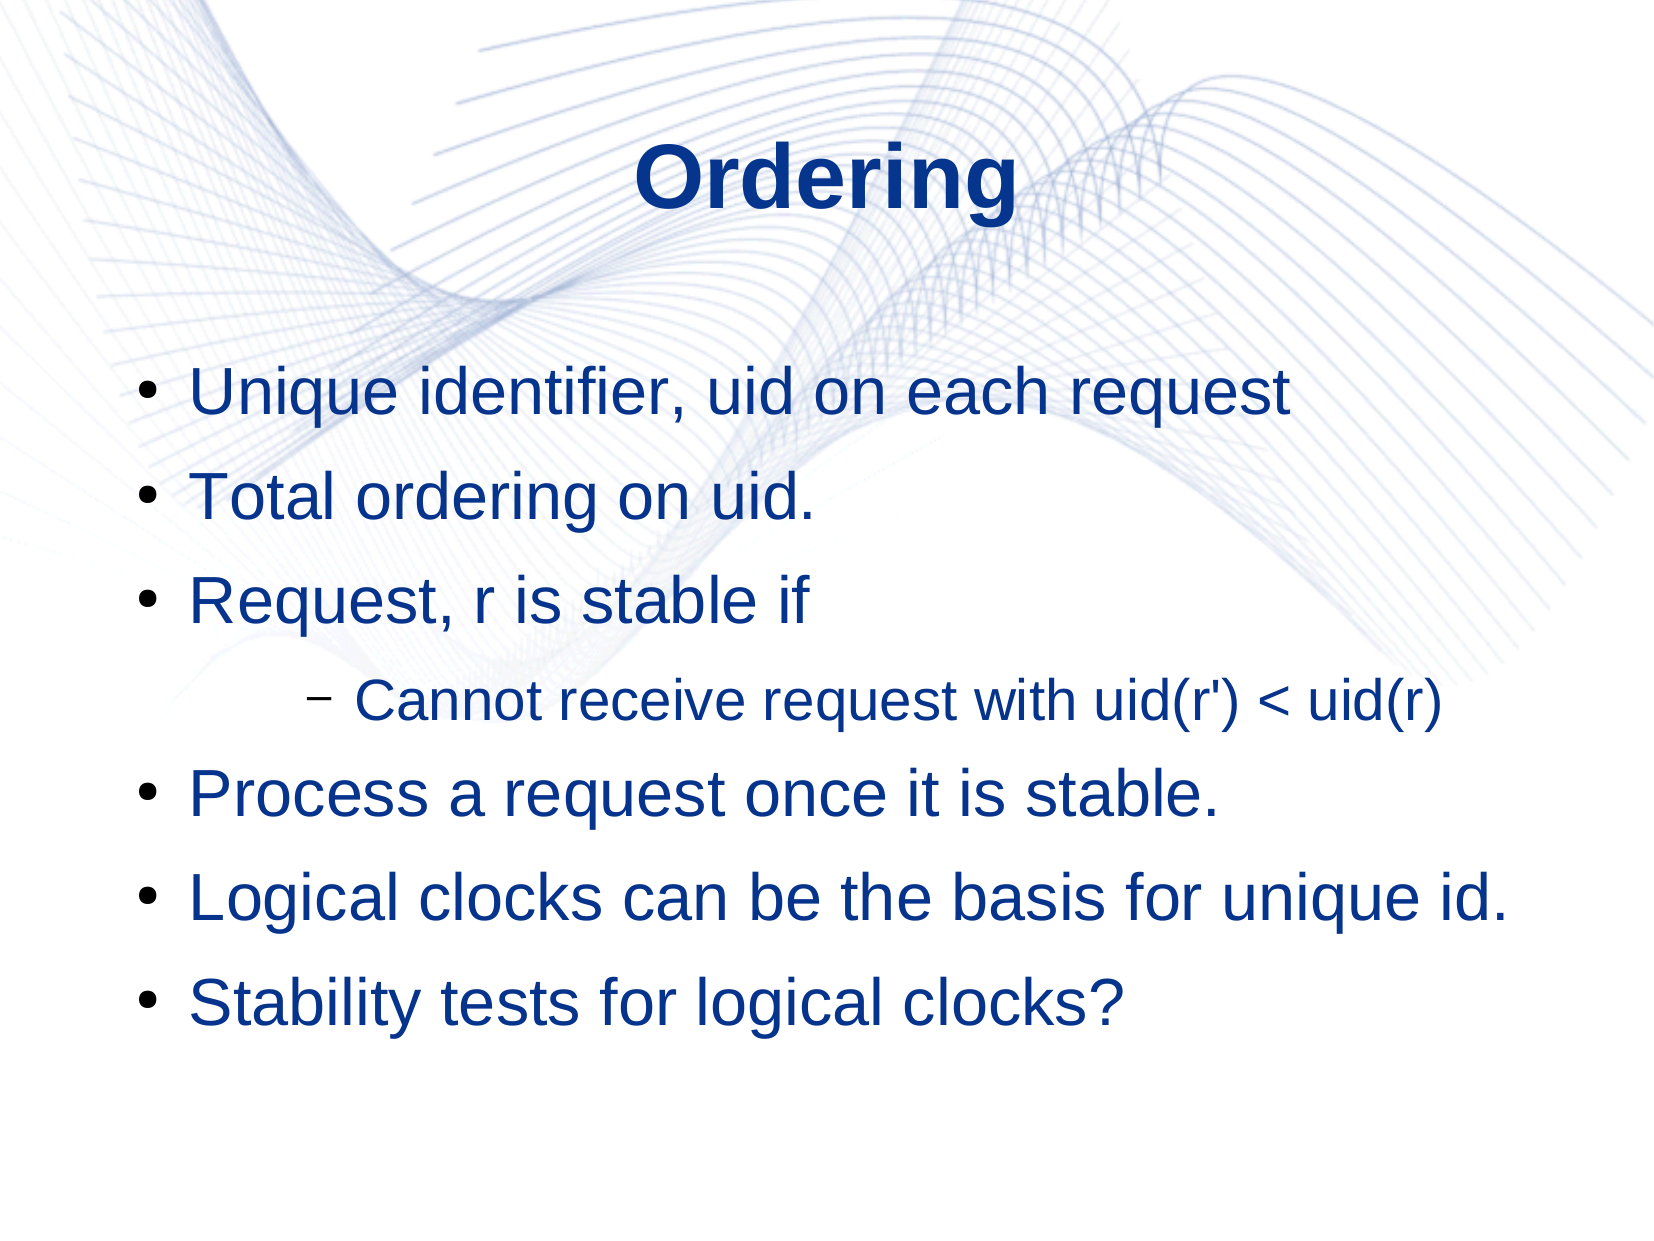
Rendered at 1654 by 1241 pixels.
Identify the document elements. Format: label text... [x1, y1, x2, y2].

list Unique identifier, uid on each request Total ordering on uid. Request, r is stable if Cannot receive request with uid(r') < uid(r) Process a request once it is stable. Logical clocks can be the basis for unique id. Stability tests for logical clocks? [118, 354, 1536, 1144]
picture [0, 0, 1654, 1241]
title Ordering [118, 66, 1536, 288]
